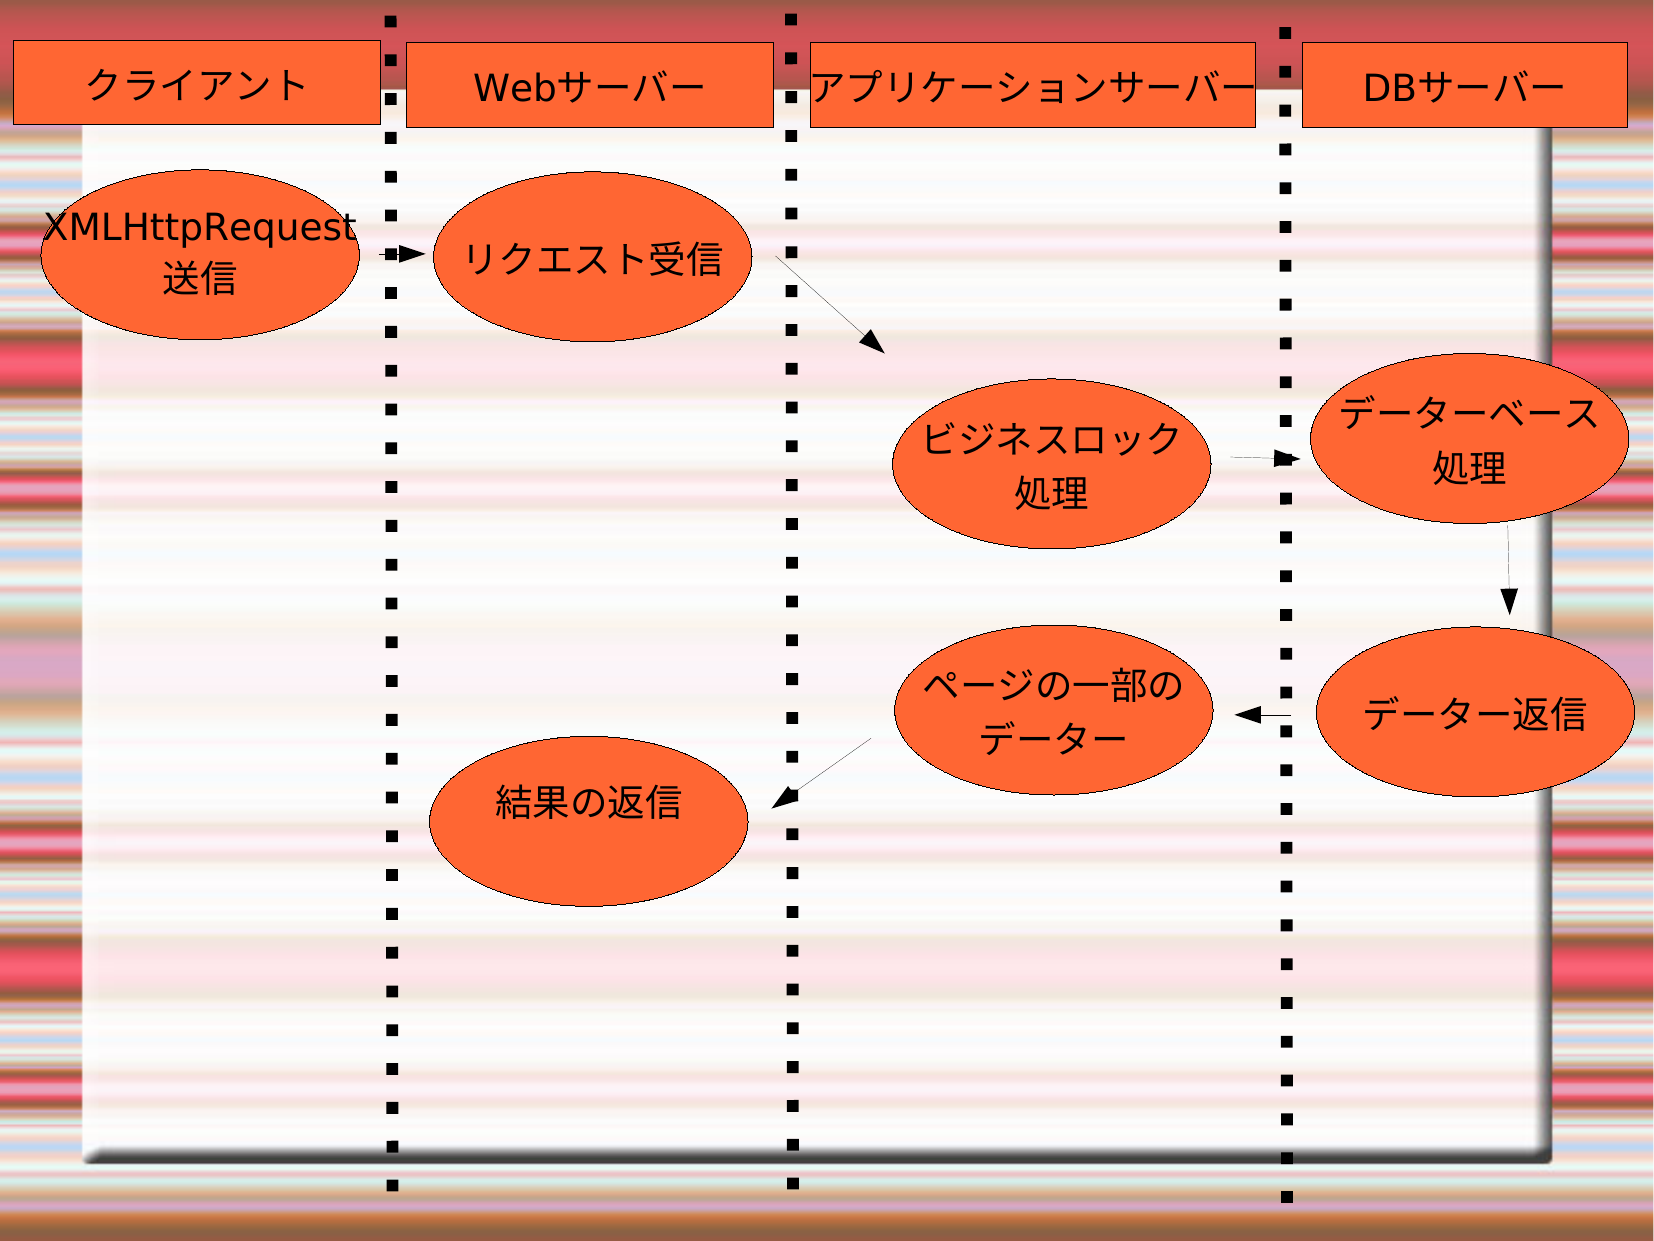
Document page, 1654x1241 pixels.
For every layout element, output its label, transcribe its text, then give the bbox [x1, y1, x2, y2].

text_box Webサーバー [406, 42, 774, 128]
text_box XMLHttpRequest 送信 [40, 169, 360, 340]
text_box アプリケーションサーバー [810, 42, 1256, 128]
text_box ビジネスロック 処理 [892, 378, 1212, 549]
text_box リクエスト受信 [433, 171, 753, 342]
text_box DBサーバー [1302, 42, 1628, 128]
text_box データー返信 [1316, 626, 1635, 797]
text_box 結果の返信 [429, 736, 749, 907]
picture [0, 0, 1654, 1241]
text_box クライアント [13, 40, 381, 125]
text_box ページの一部の データー [894, 625, 1214, 796]
text_box データーベース 処理 [1310, 353, 1629, 524]
